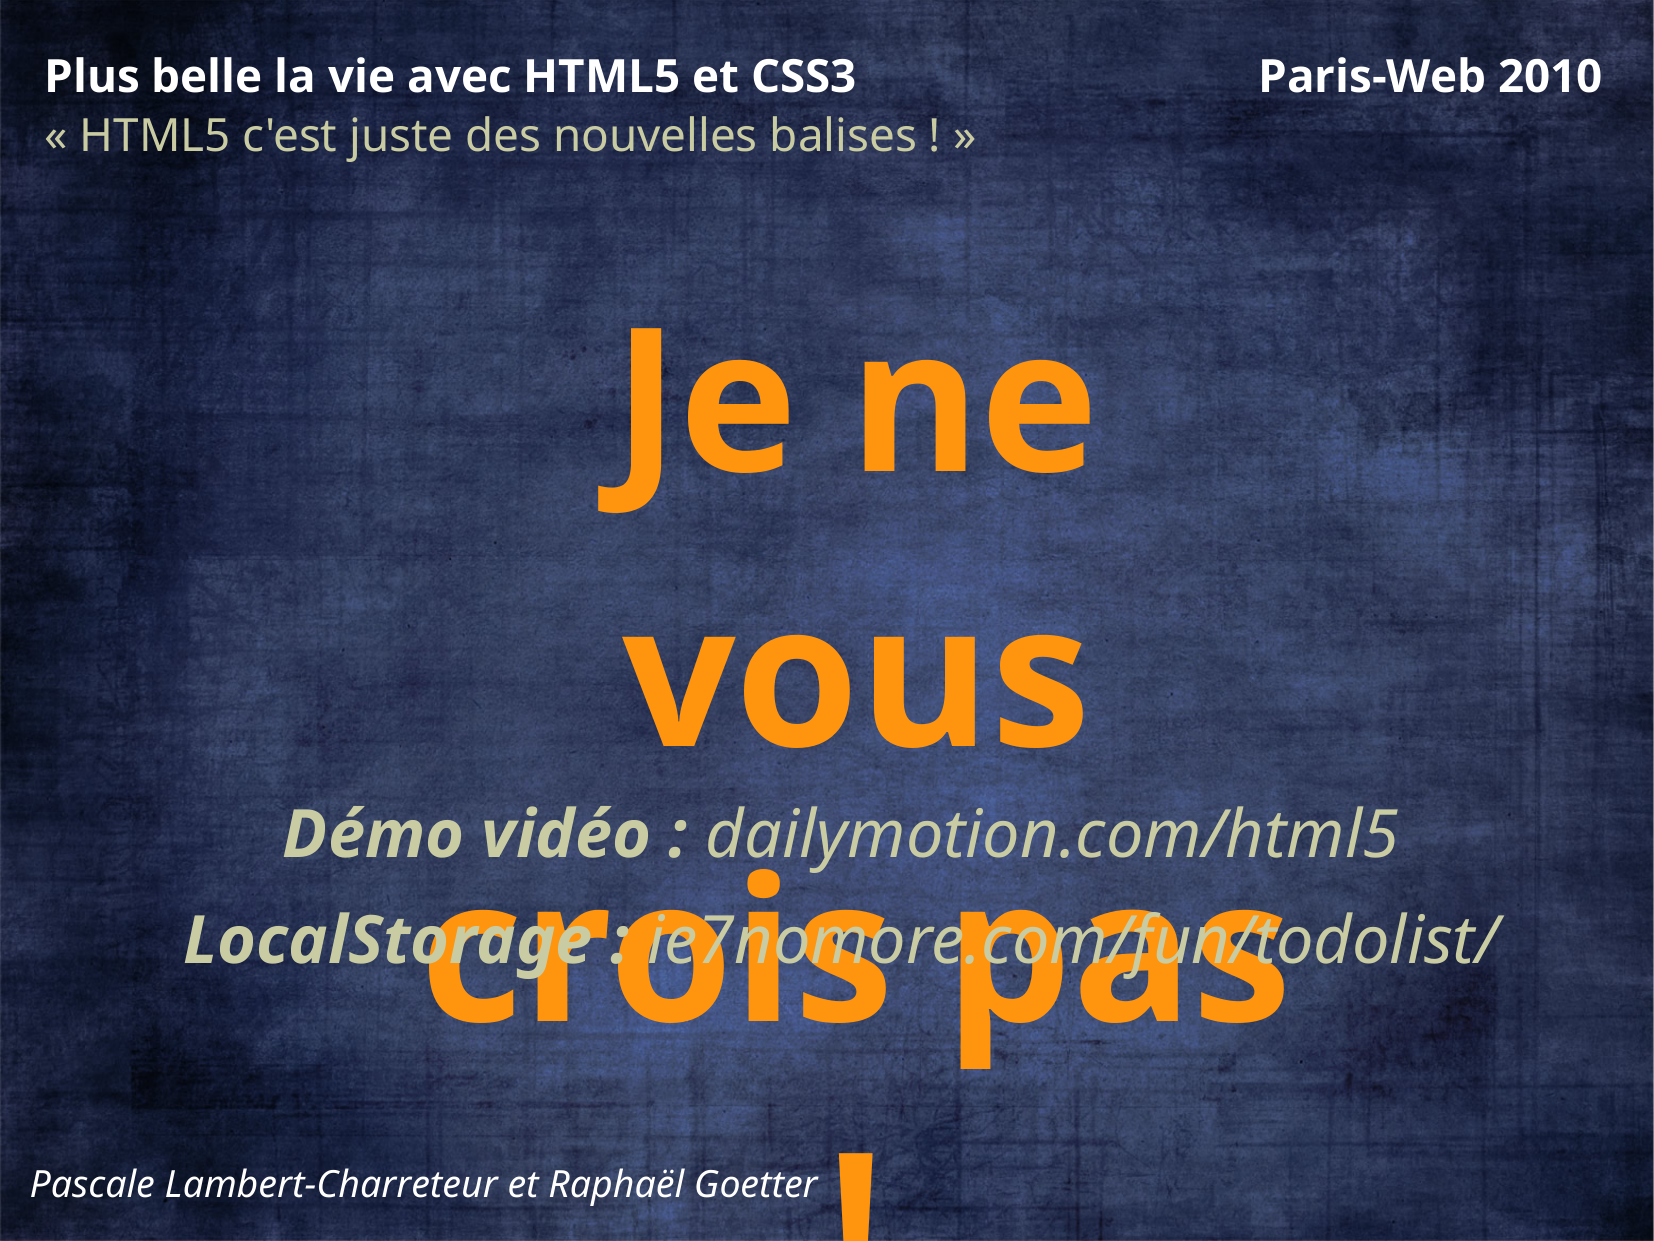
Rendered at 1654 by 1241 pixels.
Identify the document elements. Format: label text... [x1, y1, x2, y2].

text_box Démo vidéo : dailymotion.com/html5 LocalStorage : ie7nomore.com/fun/todolist/ [59, 770, 1625, 950]
picture [0, 0, 1654, 1241]
text_box « HTML5 c'est juste des nouvelles balises ! » [29, 88, 1447, 156]
text_box Pascale Lambert-Charreteur et Raphaël Goetter [29, 1157, 1329, 1201]
text_box Plus belle la vie avec HTML5 et CSS3 [29, 29, 1063, 88]
text_box Je ne vous crois pas ! [383, 247, 1329, 718]
